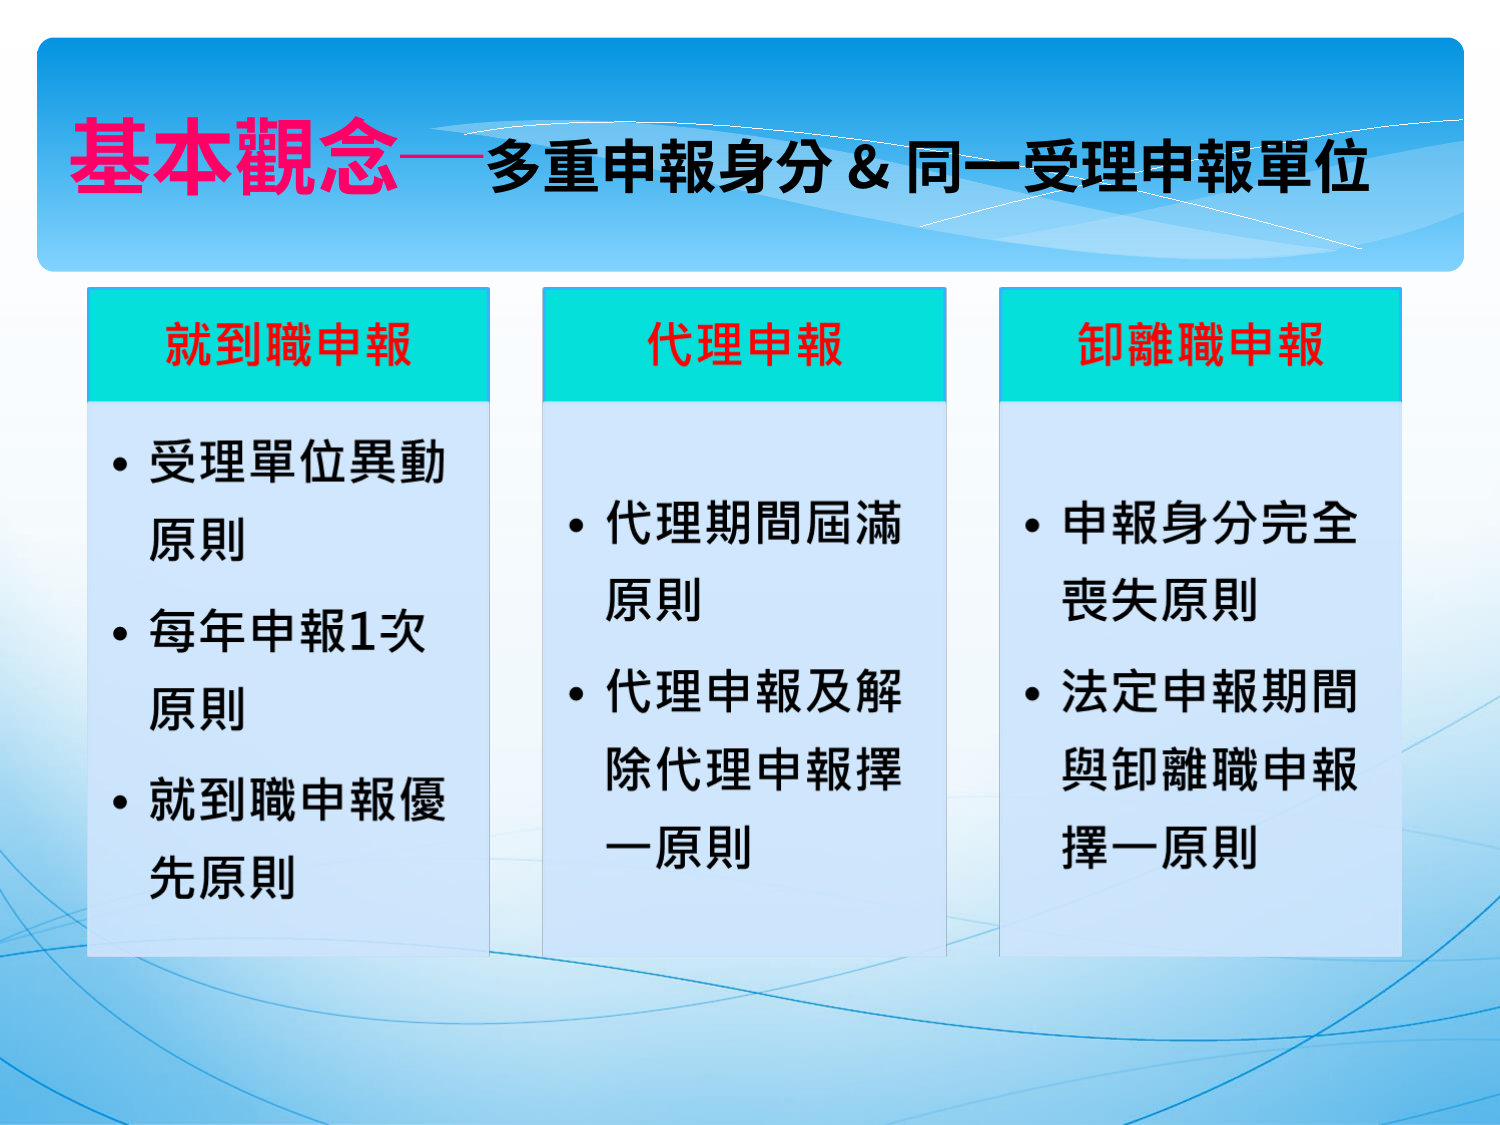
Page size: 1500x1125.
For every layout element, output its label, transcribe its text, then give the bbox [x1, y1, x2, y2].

title 基本觀念─多重申報身分&同一受理申報單位 [53, 42, 1436, 267]
picture [0, 0, 1500, 1125]
